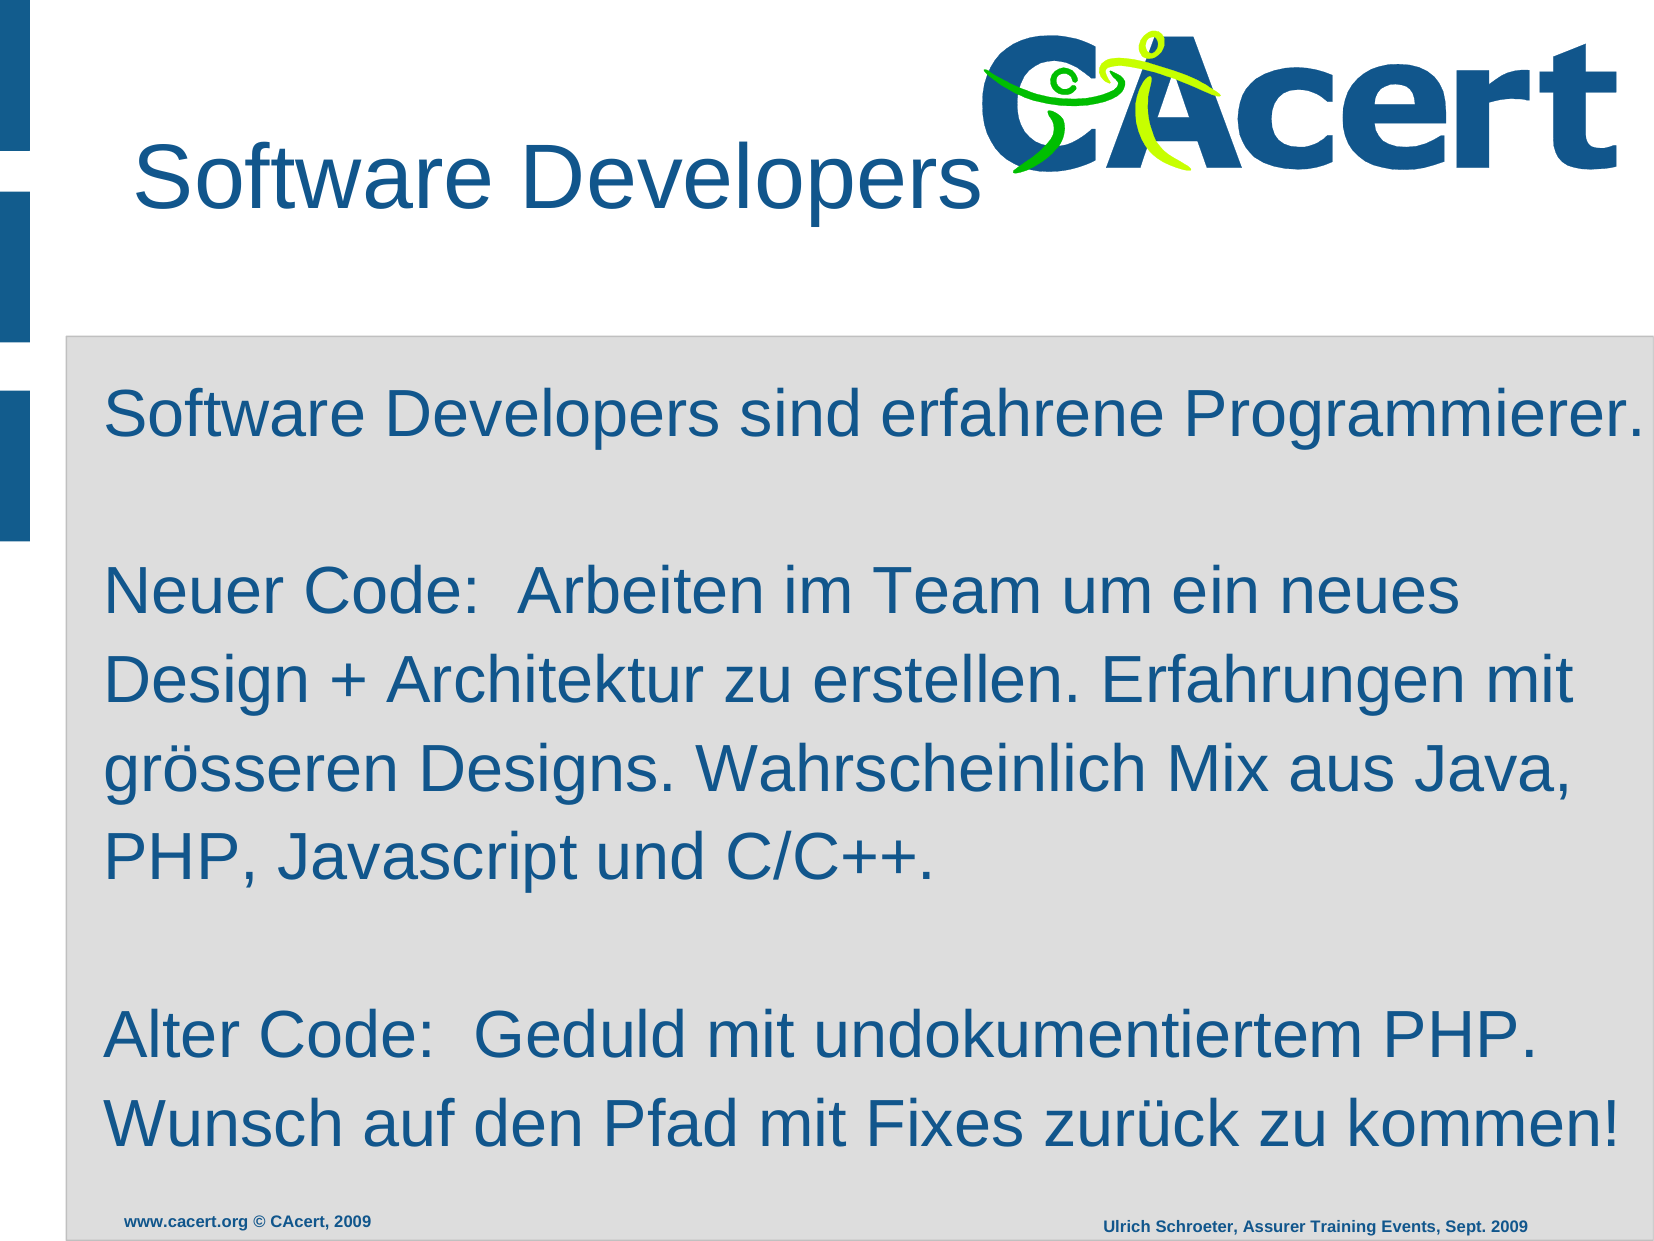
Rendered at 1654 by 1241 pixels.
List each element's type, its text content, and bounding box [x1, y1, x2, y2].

text_box Software Developers [118, 118, 1000, 236]
text_box Software Developers sind erfahrene Programmierer. Neuer Code: Arbeiten im Team um ein neues Design + Architektur zu erstellen. Erfahrungen mit grösseren Designs. Wahrscheinlich Mix aus Java, PHP, Javascript und C/C++. Alter Code: Geduld mit undokumentiertem PHP. Wunsch auf den Pfad mit Fixes zurück zu kommen! [88, 354, 1654, 1241]
